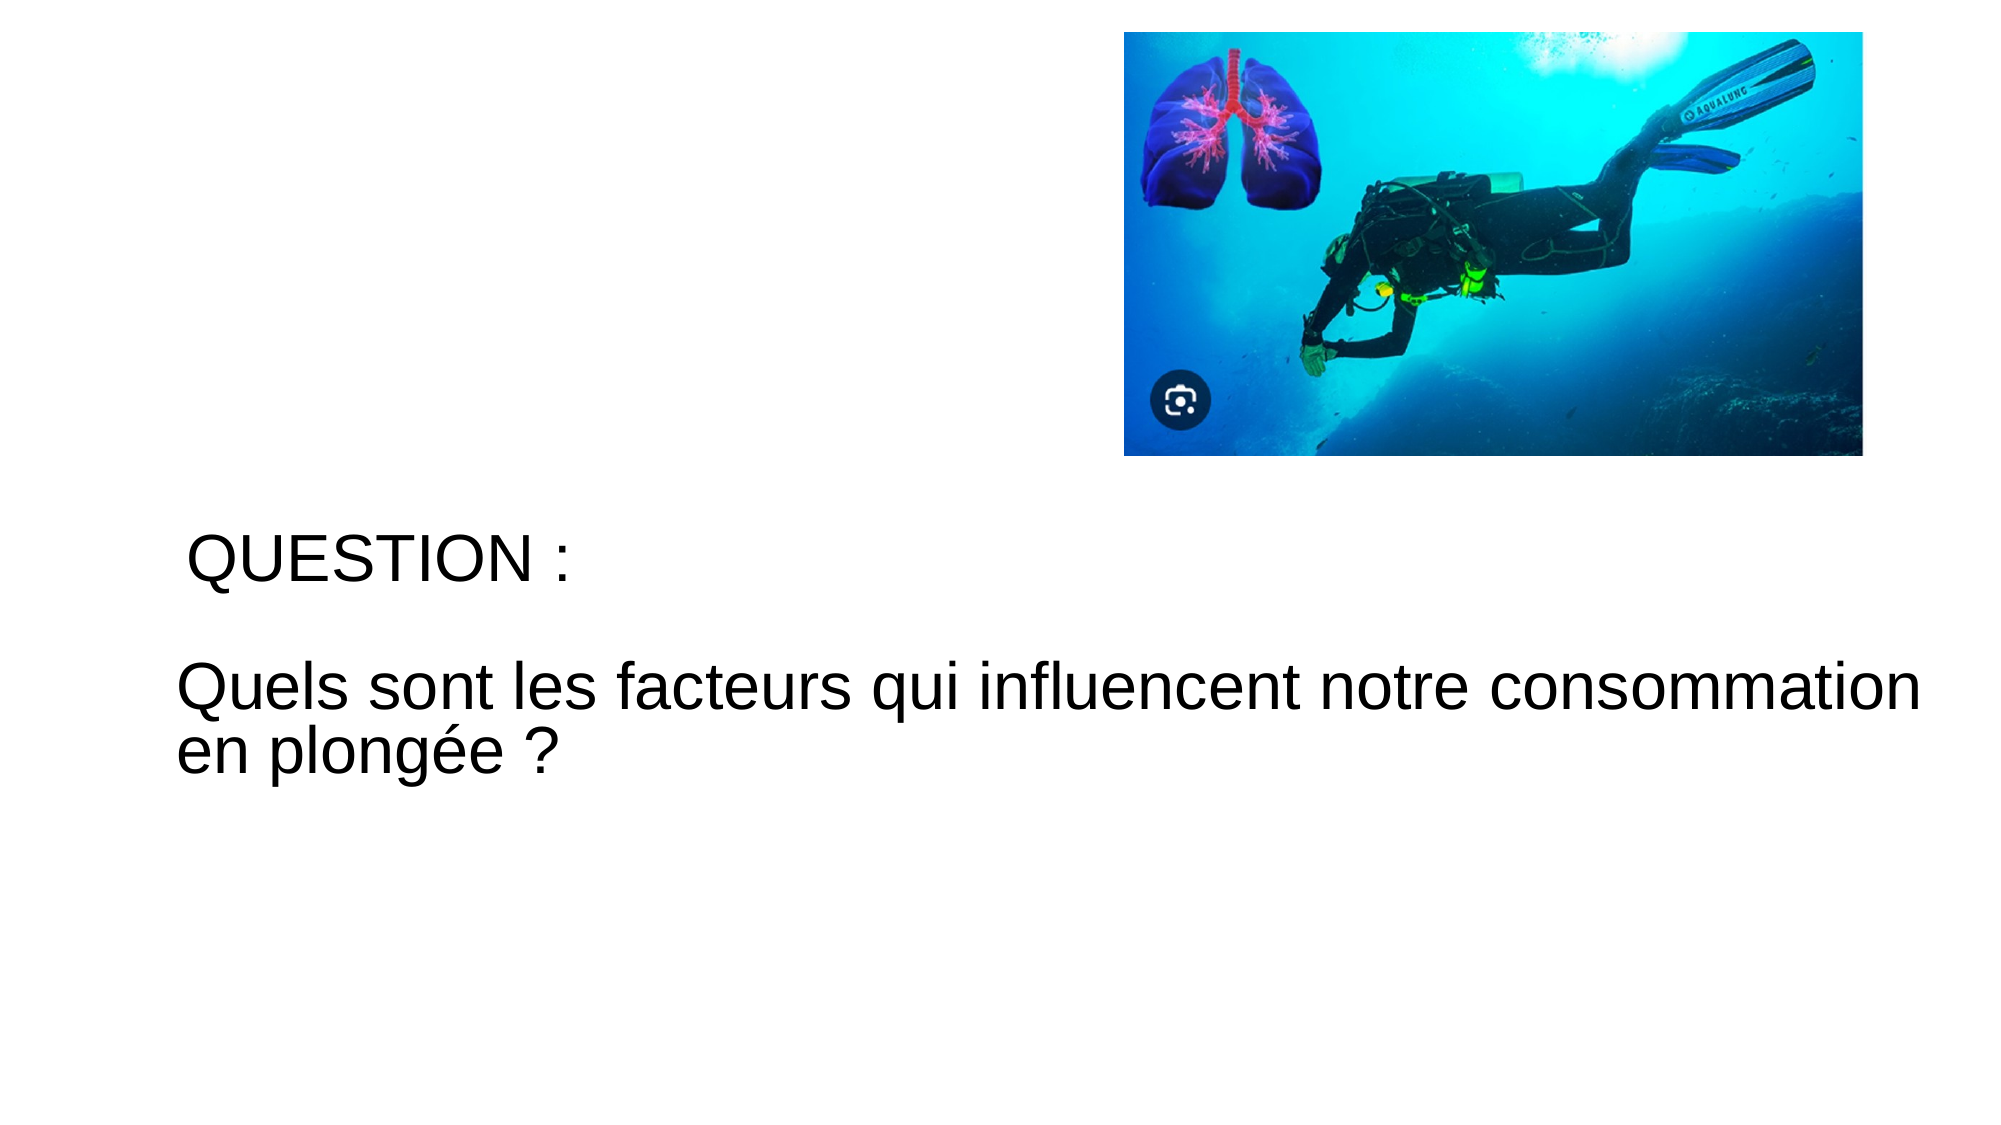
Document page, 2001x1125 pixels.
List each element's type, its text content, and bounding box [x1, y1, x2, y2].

picture [1667, 425, 1677, 430]
text_box QUESTION : Quels sont les facteurs qui influencent notre consommation en plongée ? [161, 225, 2000, 794]
picture [1124, 32, 1867, 456]
